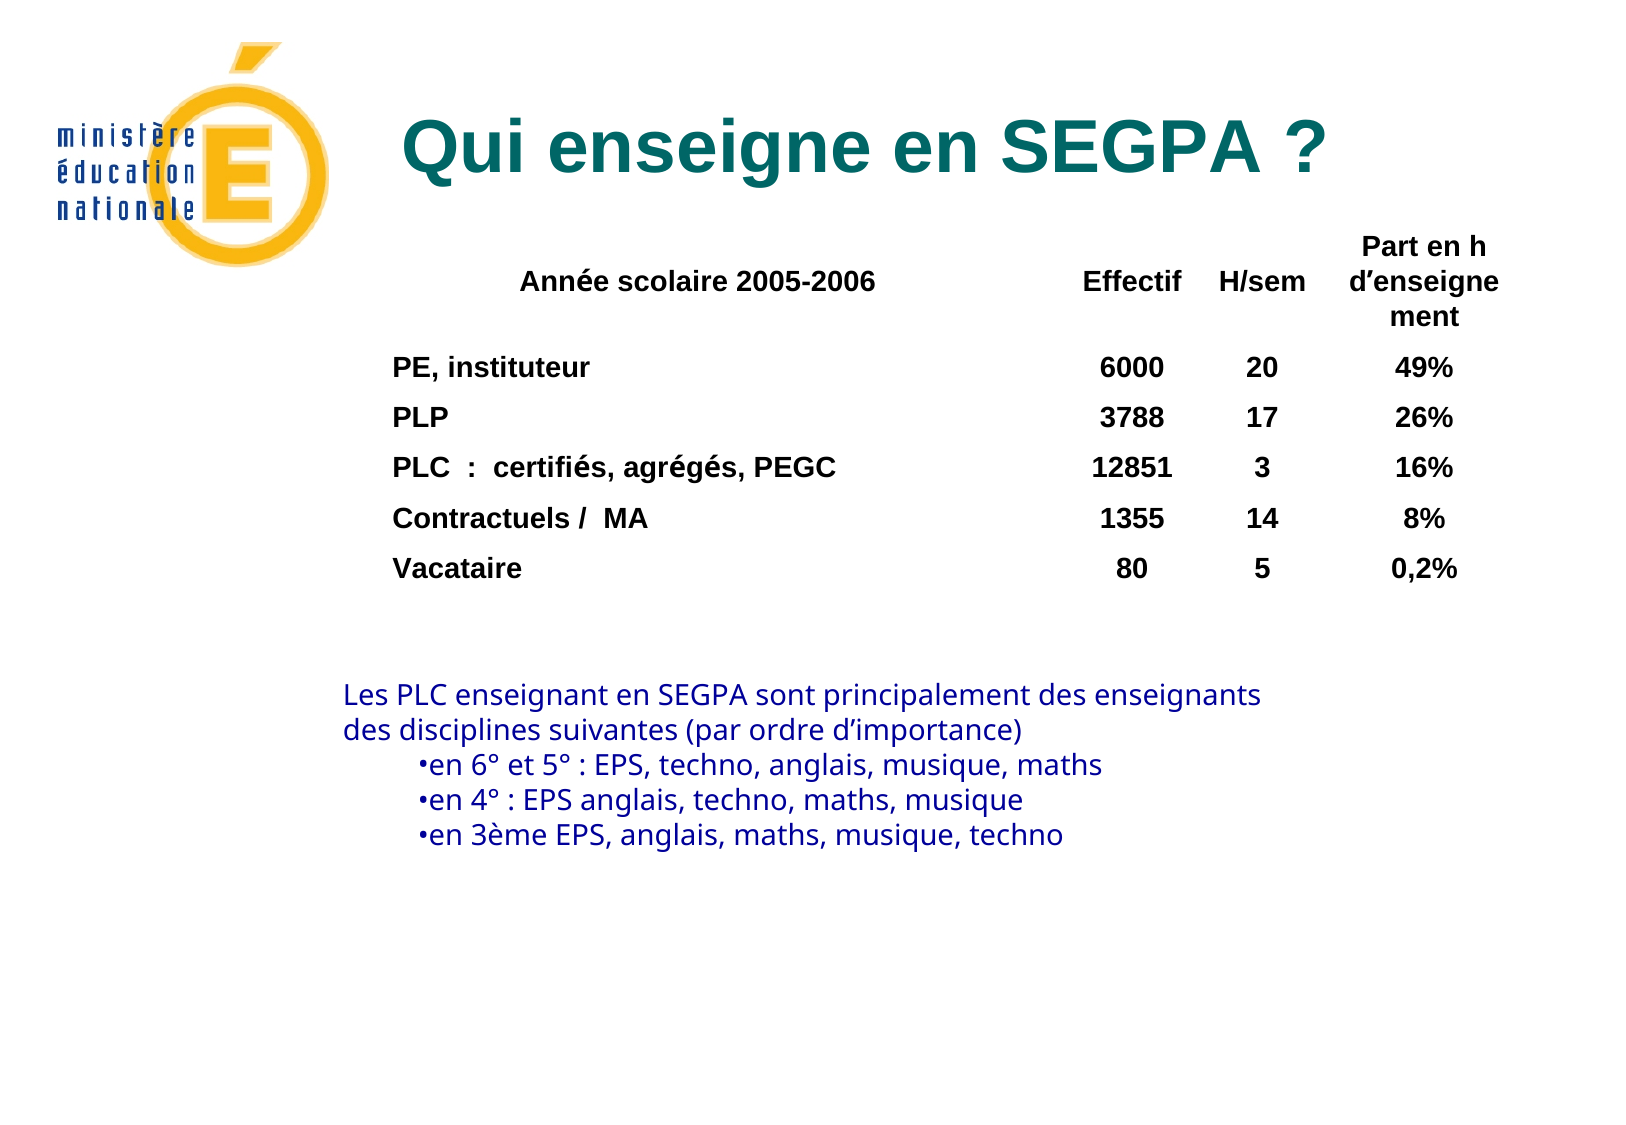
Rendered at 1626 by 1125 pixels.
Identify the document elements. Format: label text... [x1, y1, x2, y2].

text_box Les PLC enseignant en SEGPA sont principalement des enseignants des disciplines suivantes (par ordre d’importance) en 6° et 5° : EPS, techno, anglais, musique, maths en 4° : EPS anglais, techno, maths, musique en 3ème EPS, anglais, maths, musique, techno [328, 668, 1285, 859]
table_cell 0,2% [1328, 542, 1521, 592]
table_header Année scolaire 2005-2006 [328, 220, 1068, 340]
table_cell 3788 [1068, 391, 1197, 441]
table_cell 17 [1197, 391, 1328, 441]
table_cell 16% [1328, 441, 1521, 491]
table_header Effectif [1068, 220, 1197, 340]
table_header H/sem [1197, 220, 1328, 340]
table_cell Vacataire [328, 542, 1068, 592]
table_cell 1355 [1068, 491, 1197, 542]
table_cell 49% [1328, 340, 1521, 391]
table_cell 3 [1197, 441, 1328, 491]
table_cell 8% [1328, 491, 1521, 542]
table_cell PE, instituteur [328, 340, 1068, 391]
table_cell 12851 [1068, 441, 1197, 491]
table_cell Contractuels / MA [328, 491, 1068, 542]
table_cell 14 [1197, 491, 1328, 542]
picture [56, 42, 329, 273]
table_cell 80 [1068, 542, 1197, 592]
table_cell 20 [1197, 340, 1328, 391]
table_header Part en h d’enseignement [1328, 220, 1521, 340]
table_cell PLP [328, 391, 1068, 441]
text_box Qui enseigne en SEGPA ? [387, 90, 1569, 196]
table_cell 5 [1197, 542, 1328, 592]
table_cell 26% [1328, 391, 1521, 441]
table_cell PLC : certifiés, agrégés, PEGC [328, 441, 1068, 491]
table_cell 6000 [1068, 340, 1197, 391]
